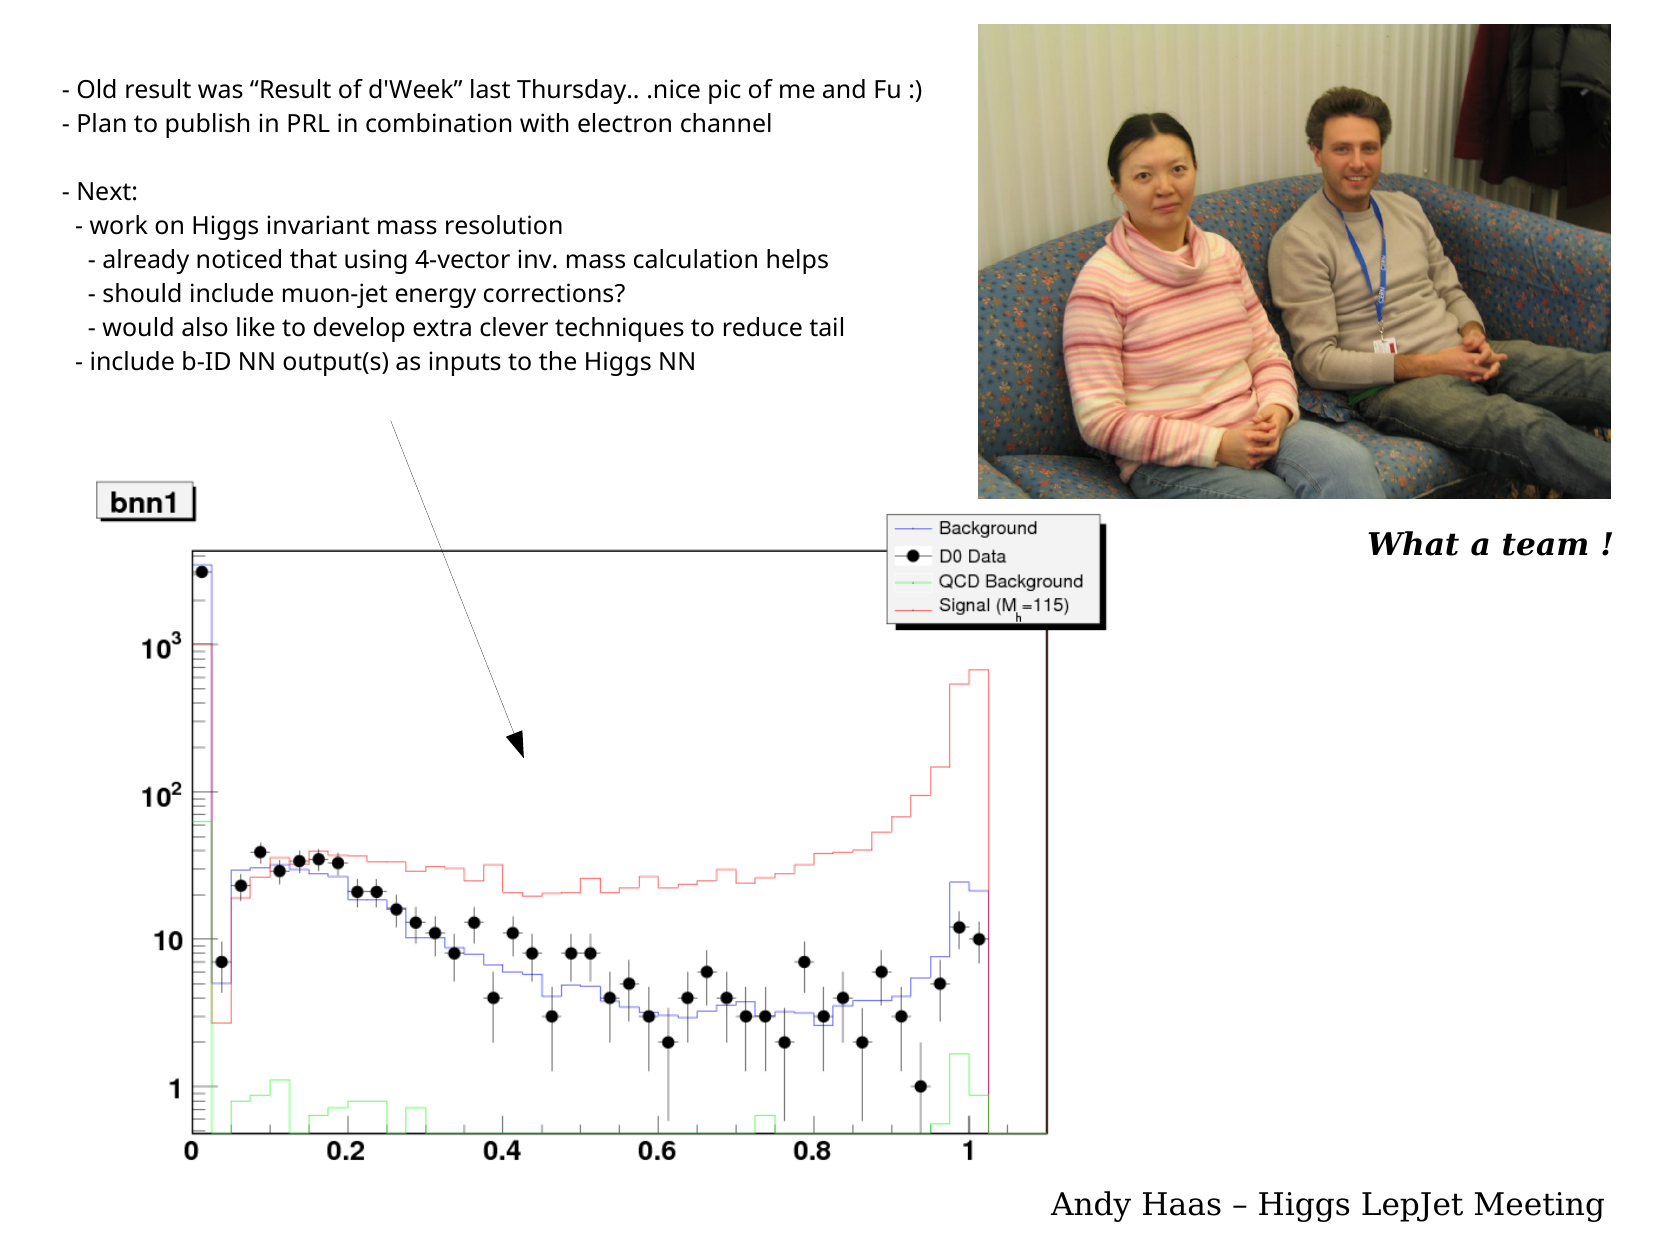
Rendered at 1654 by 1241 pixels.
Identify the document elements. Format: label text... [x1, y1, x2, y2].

text_box - Old result was “Result of d'Week” last Thursday.. .nice pic of me and Fu :) - Plan to publish in PRL in combination with electron channel - Next: - work on Higgs invariant mass resolution - already noticed that using 4-vector inv. mass calculation helps - should include muon-jet energy corrections? - would also like to develop extra clever techniques to reduce tail - include b-ID NN output(s) as inputs to the Higgs NN [55, 71, 947, 423]
picture [88, 24, 1611, 1179]
text_box What a team ! [1367, 526, 1615, 563]
